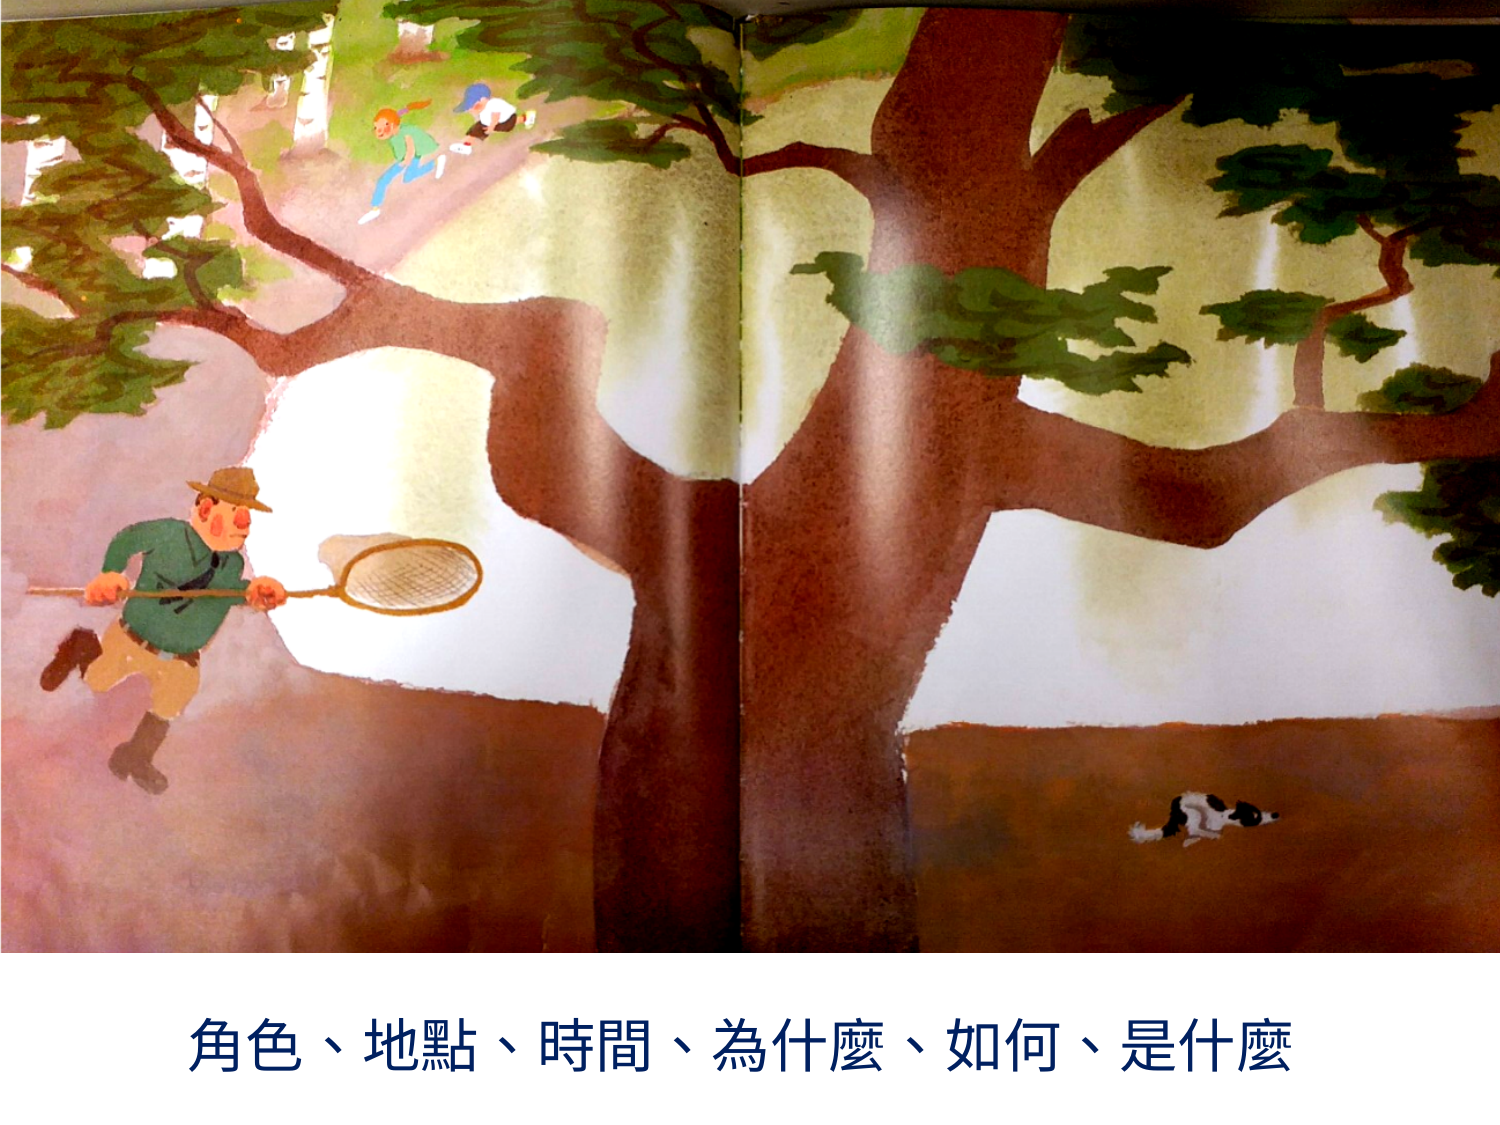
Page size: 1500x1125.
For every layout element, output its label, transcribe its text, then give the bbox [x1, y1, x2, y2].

text_box 角色、地點、時間、為什麼、如何、是什麼 [5, 953, 1477, 1125]
picture [0, 0, 1500, 953]
